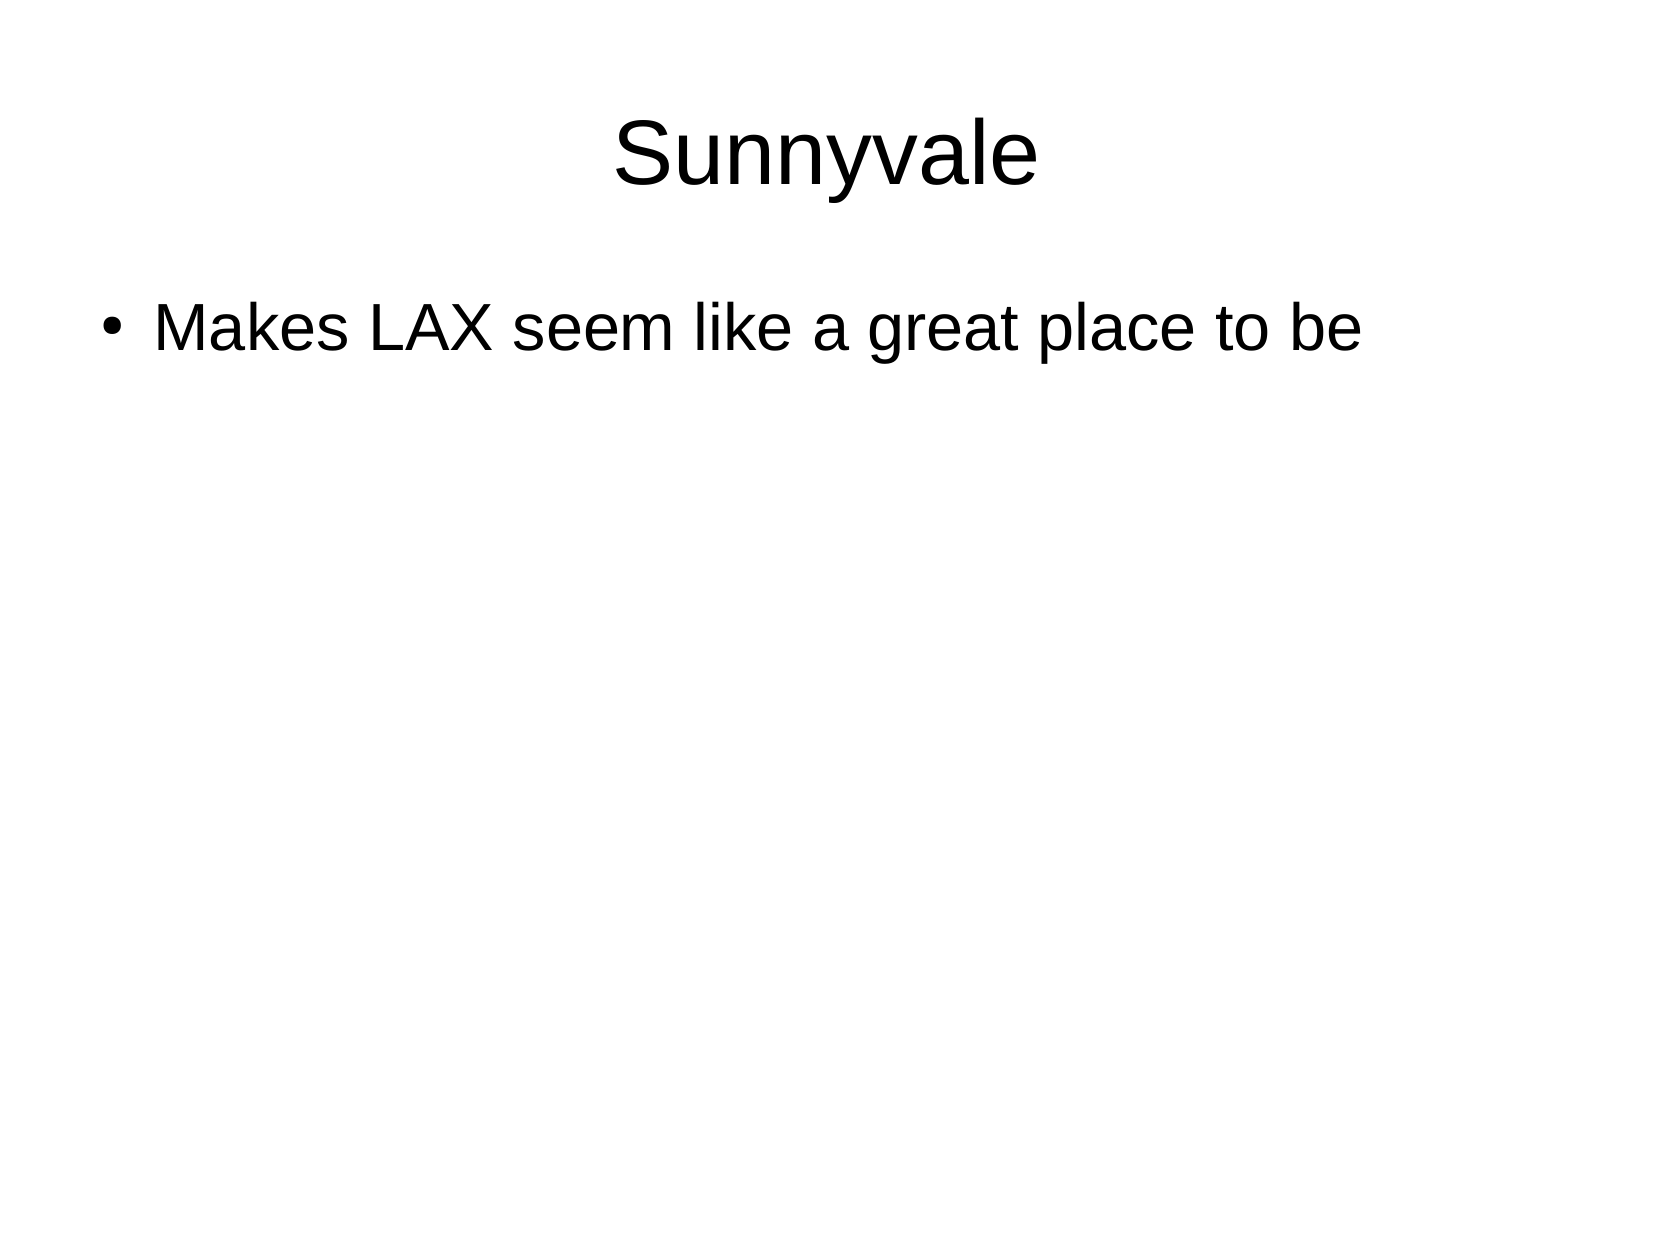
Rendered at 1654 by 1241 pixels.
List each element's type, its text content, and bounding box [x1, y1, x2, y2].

title Sunnyvale [82, 49, 1571, 257]
list Makes LAX seem like a great place to be [82, 290, 1538, 1010]
